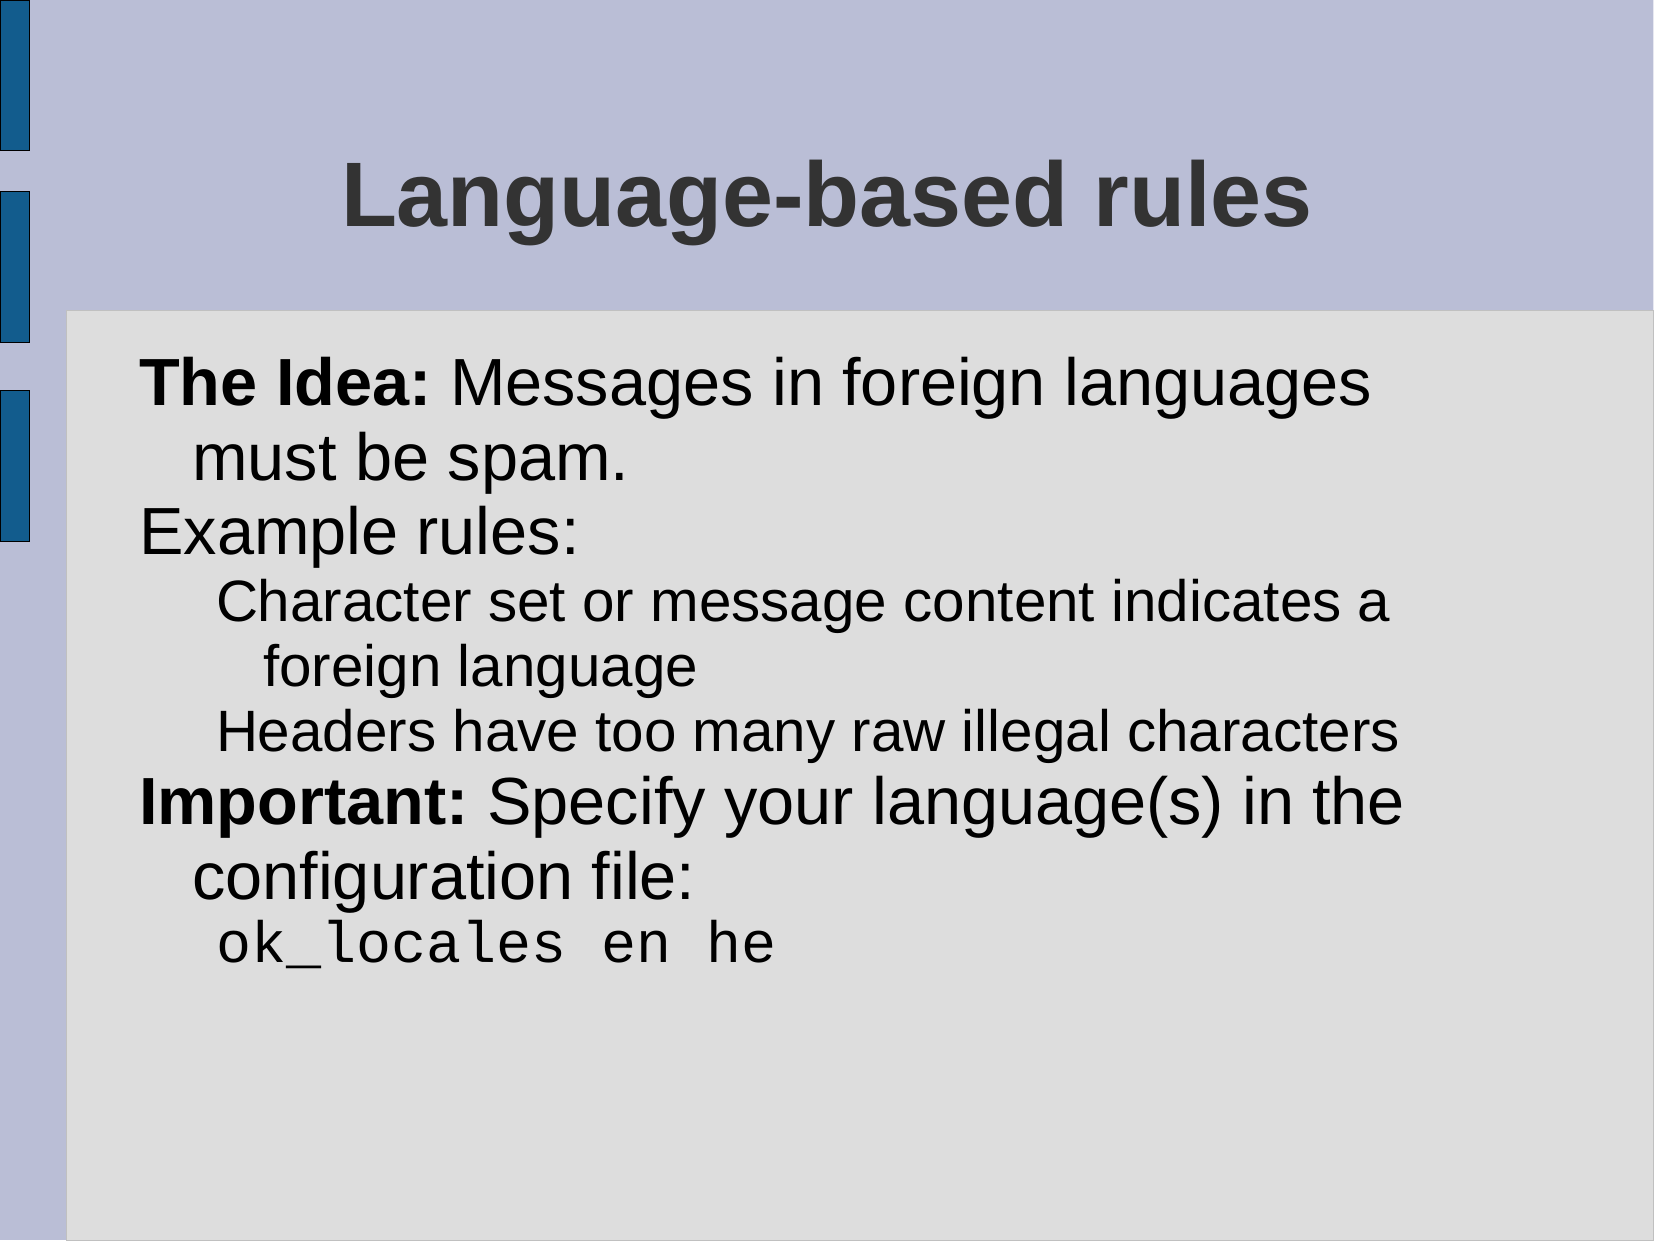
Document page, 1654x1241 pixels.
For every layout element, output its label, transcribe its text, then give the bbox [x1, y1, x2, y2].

title Language-based rules [121, 91, 1534, 299]
list The Idea: Messages in foreign languages must be spam. Example rules: Character set or message content indicates a foreign language Headers have too many raw illegal characters Important: Specify your language(s) in the configuration file: ok_locales en he [121, 344, 1534, 1127]
